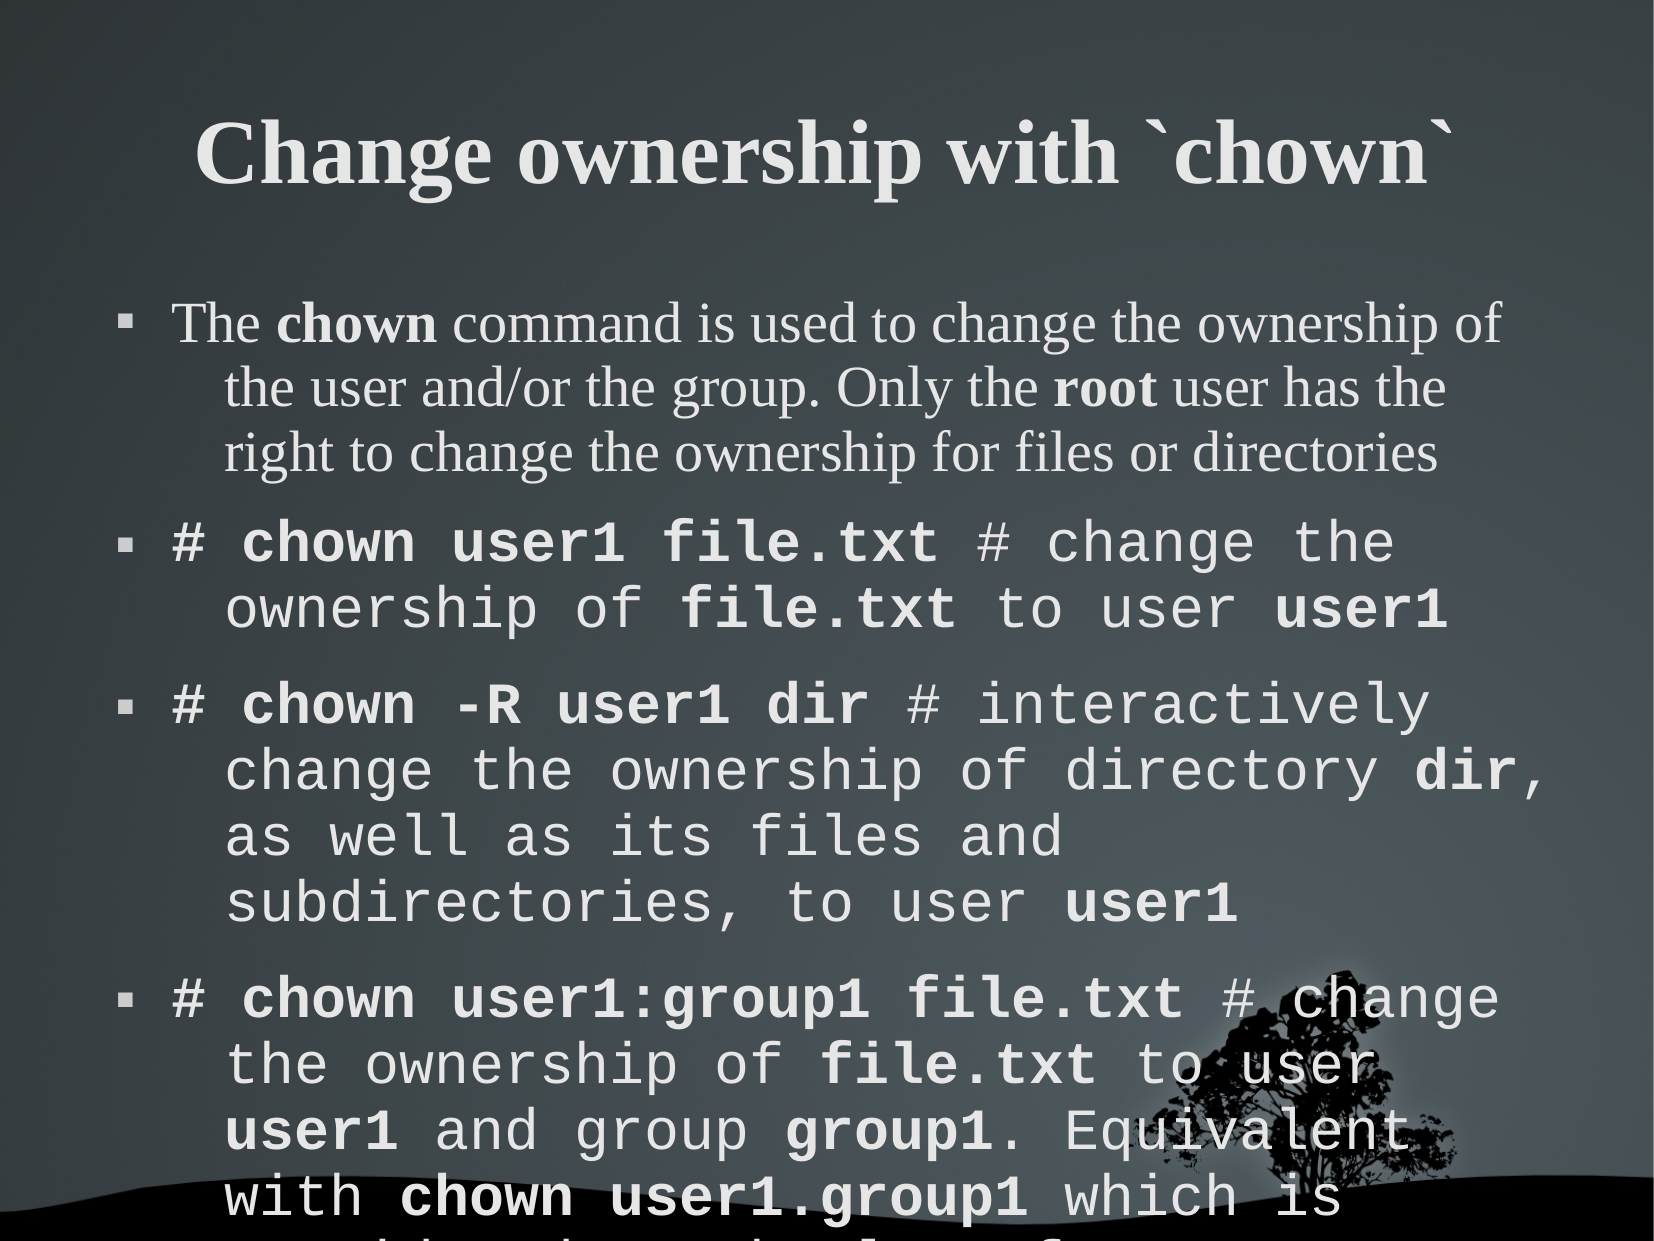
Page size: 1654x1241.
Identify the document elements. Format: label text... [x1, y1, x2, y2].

list The chown command is used to change the ownership of the user and/or the group. Only the root user has the right to change the ownership for files or directories # chown user1 file.txt # change the ownership of file.txt to user user1 # chown -R user1 dir # interactively change the ownership of directory dir, as well as its files and subdirectories, to user user1 # chown user1:group1 file.txt # change the ownership of file.txt to user user1 and group group1. Equivalent with chown user1.group1 which is considered an obsolete form [82, 290, 1571, 1109]
picture [0, 0, 1654, 1241]
title Change ownership with `chown` [82, 33, 1571, 273]
